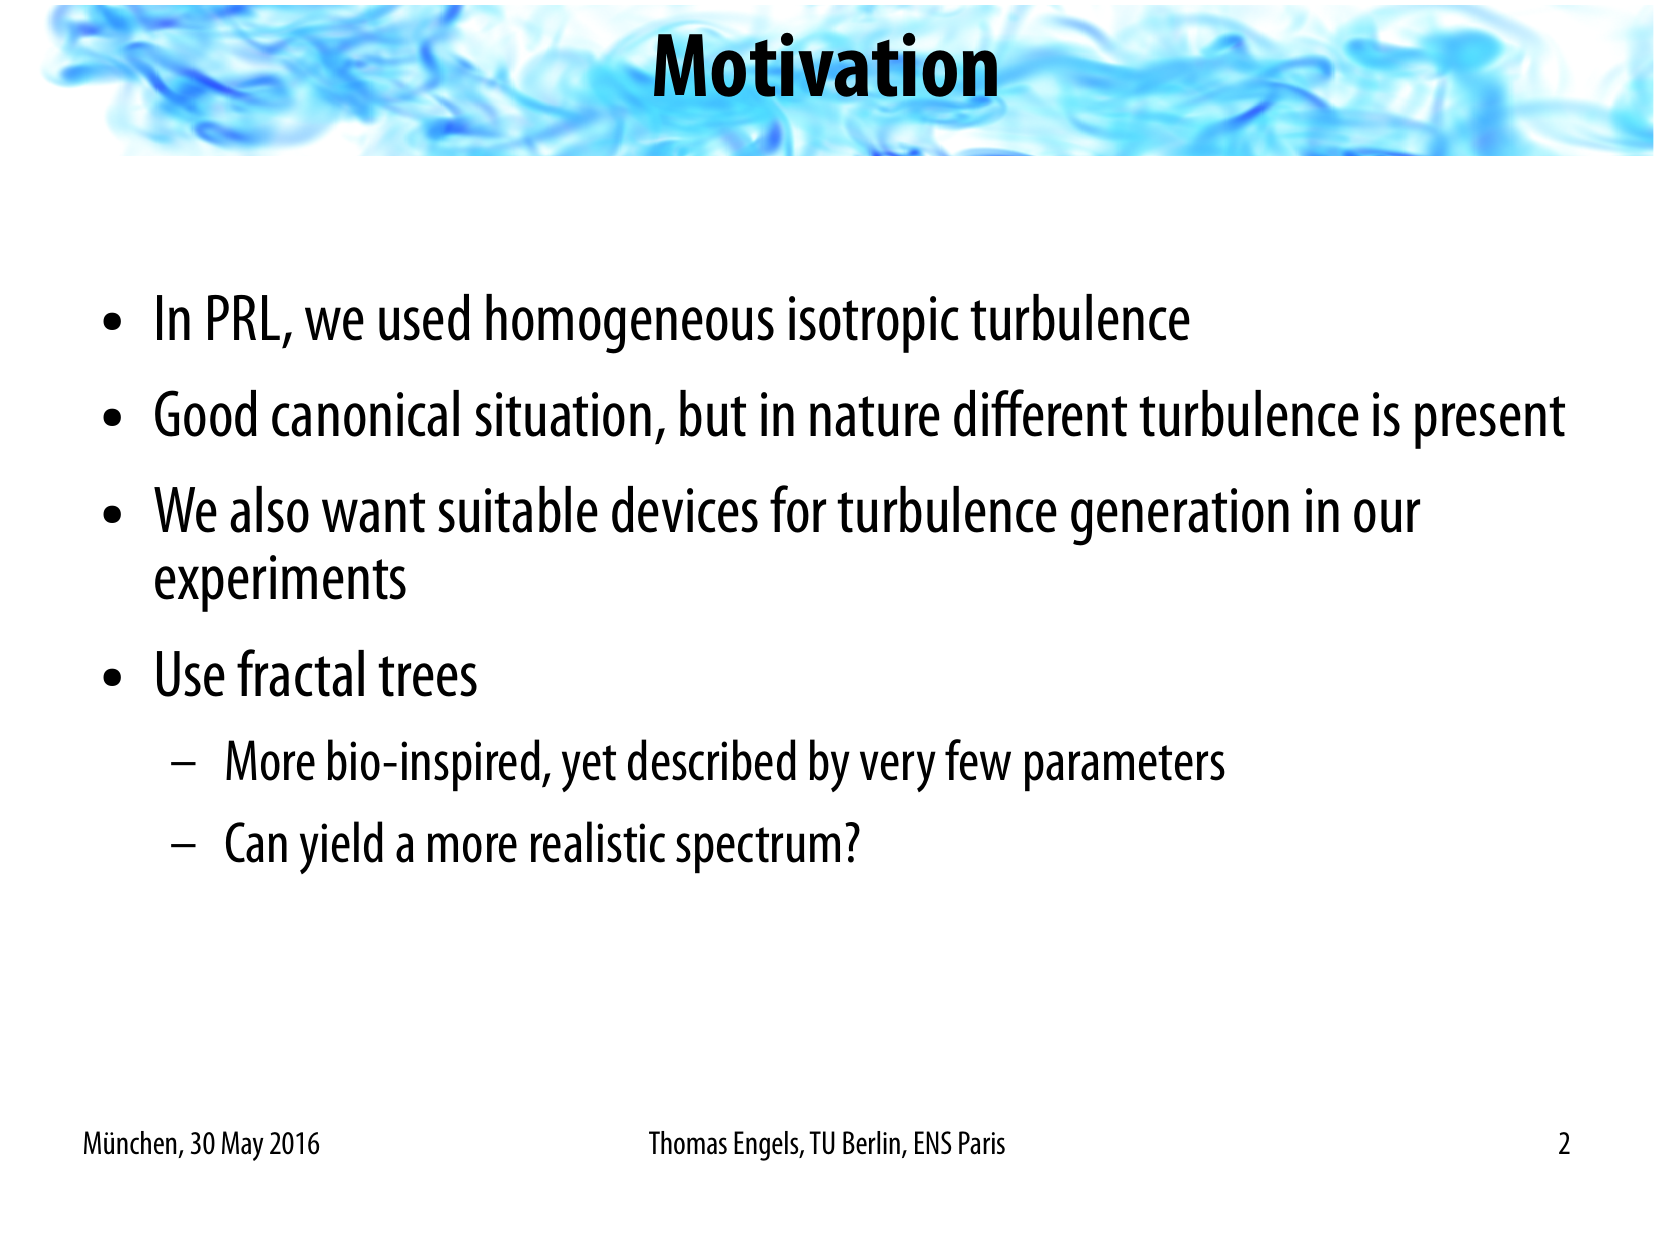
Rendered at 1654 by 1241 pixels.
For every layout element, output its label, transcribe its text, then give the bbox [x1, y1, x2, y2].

list In PRL, we used homogeneous isotropic turbulence Good canonical situation, but in nature different turbulence is present We also want suitable devices for turbulence generation in our experiments Use fractal trees More bio-inspired, yet described by very few parameters Can yield a more realistic spectrum? [82, 290, 1571, 1010]
title Motivation [82, 0, 1571, 151]
picture [15, 5, 1654, 156]
